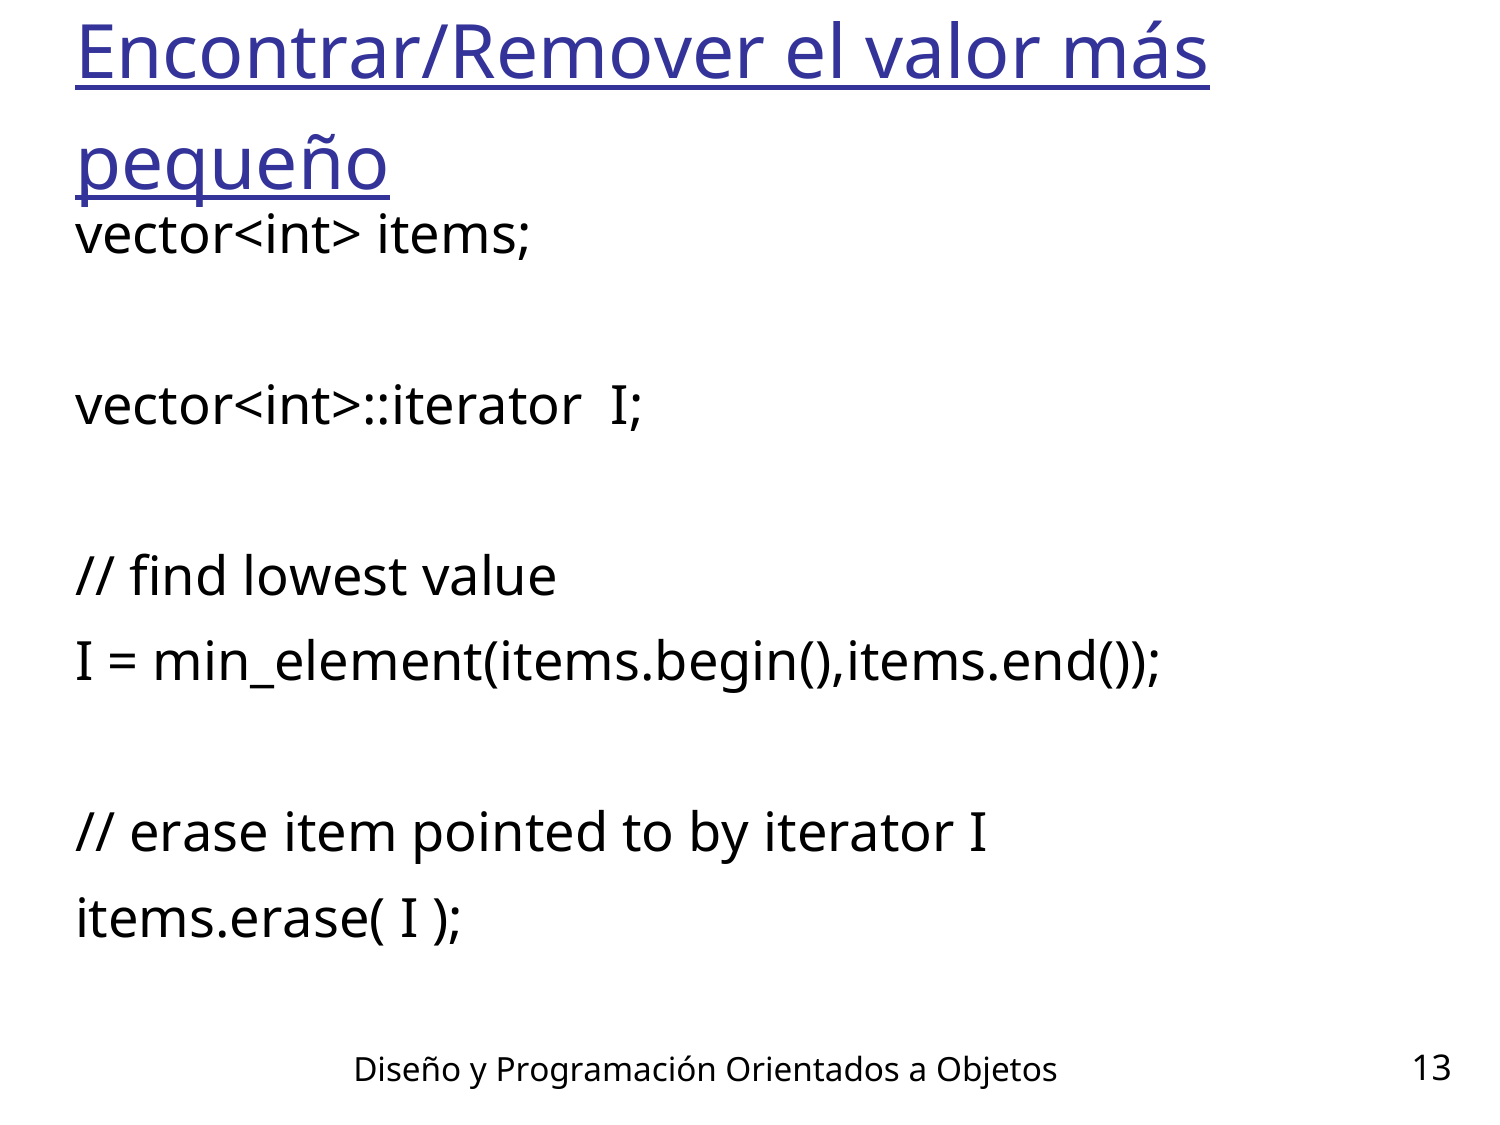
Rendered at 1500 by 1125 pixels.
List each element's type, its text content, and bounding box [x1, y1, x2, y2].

list vector<int> items; vector<int>::iterator I; // find lowest value I = min_element(items.begin(),items.end()); // erase item pointed to by iterator I items.erase( I ); [75, 195, 1462, 1021]
title Encontrar/Remover el valor más pequeño [75, 19, 1466, 183]
